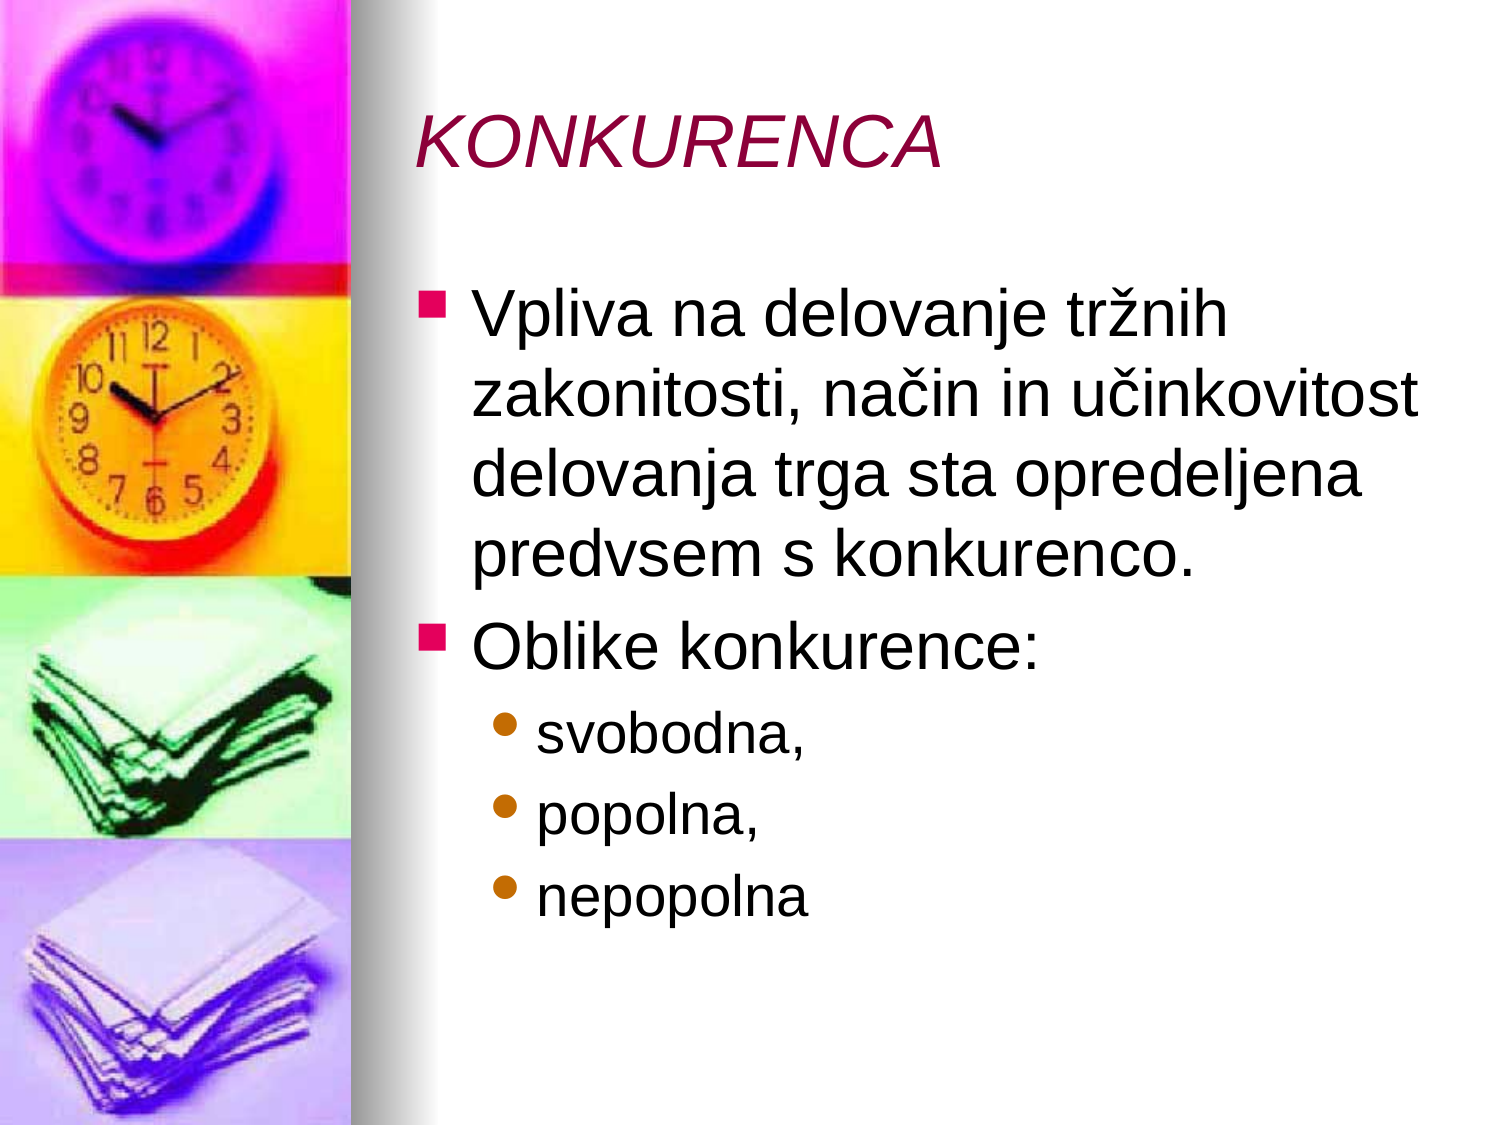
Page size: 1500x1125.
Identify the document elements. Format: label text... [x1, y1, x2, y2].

picture [0, 0, 351, 1125]
list Vpliva na delovanje tržnih zakonitosti, način in učinkovitost delovanja trga sta opredeljena predvsem s konkurenco. Oblike konkurence: svobodna, popolna, nepopolna [399, 262, 1450, 1000]
title KONKURENCA [399, 37, 1450, 238]
